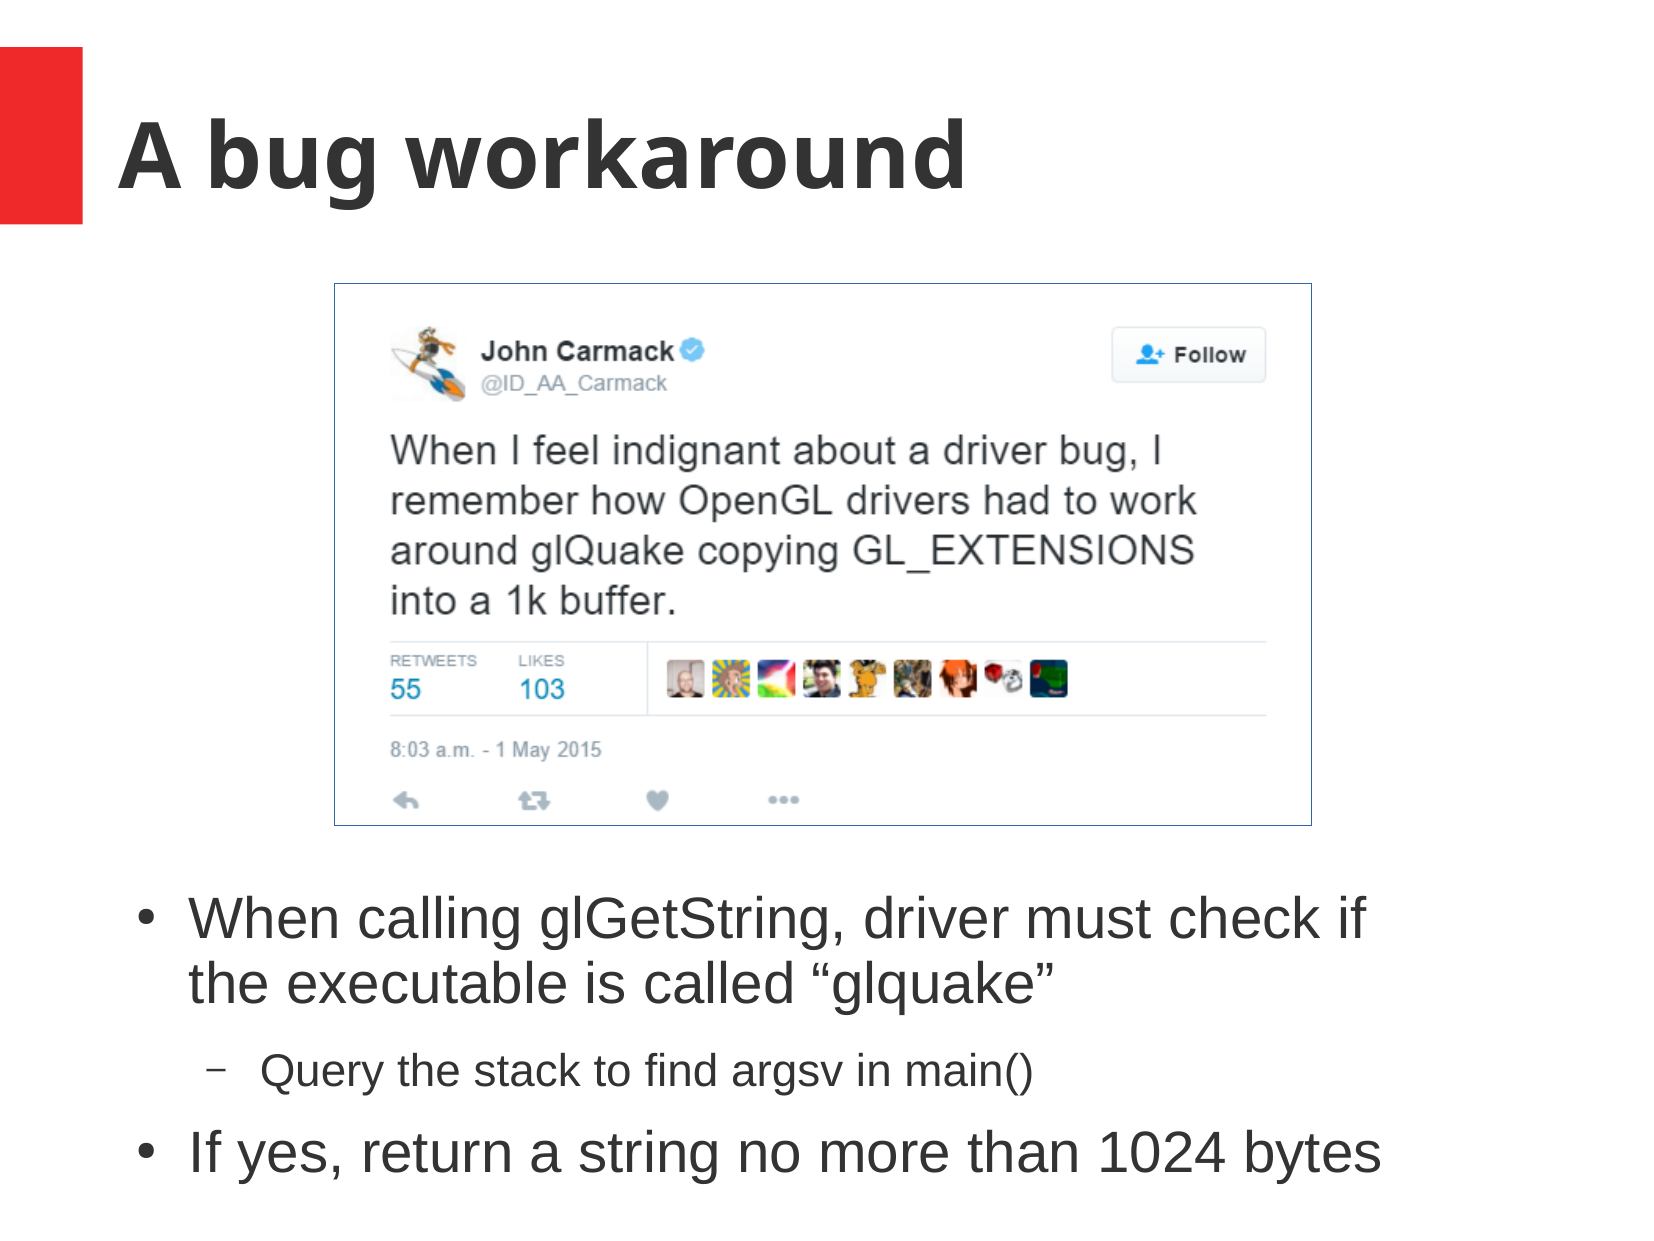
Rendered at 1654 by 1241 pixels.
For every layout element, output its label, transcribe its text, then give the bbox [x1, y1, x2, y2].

title A bug workaround [118, 49, 1571, 257]
list When calling glGetString, driver must check if the executable is called “glquake” Query the stack to find argsv in main() If yes, return a string no more than 1024 bytes [118, 885, 1583, 1170]
picture [334, 283, 1312, 826]
